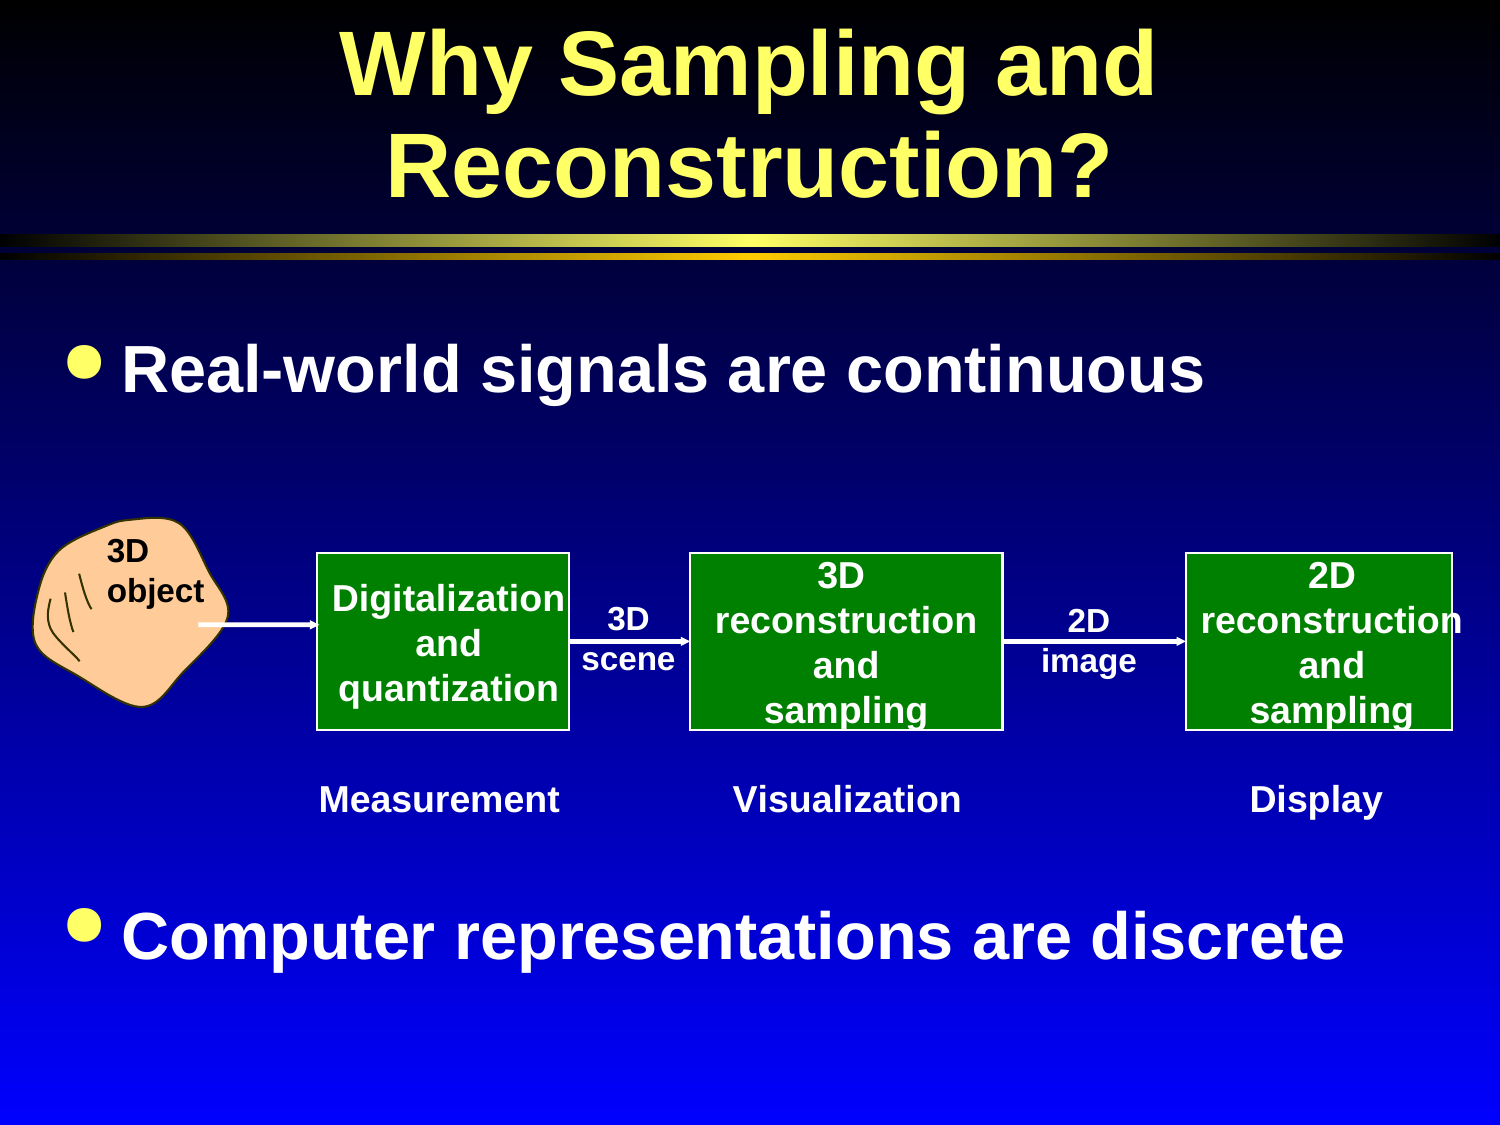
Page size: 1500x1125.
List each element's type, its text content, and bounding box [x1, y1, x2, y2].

title Why Sampling and Reconstruction? [0, 4, 1500, 225]
text_box Digitalization and quantization [317, 552, 570, 730]
text_box 2D image [1004, 591, 1174, 687]
text_box Visualization [706, 767, 989, 828]
text_box [32, 531, 228, 707]
text_box 3D scene [544, 589, 714, 686]
text_box Computer representations are discrete [49, 885, 1465, 1001]
text_box Display [1175, 767, 1457, 828]
text_box 3D reconstruction and sampling [690, 552, 1003, 730]
list Real-world signals are continuous [49, 324, 1465, 441]
text_box 2D reconstruction and sampling [1185, 552, 1452, 730]
text_box Measurement [298, 767, 580, 828]
text_box [120, 517, 175, 521]
text_box 3D object [92, 521, 262, 617]
